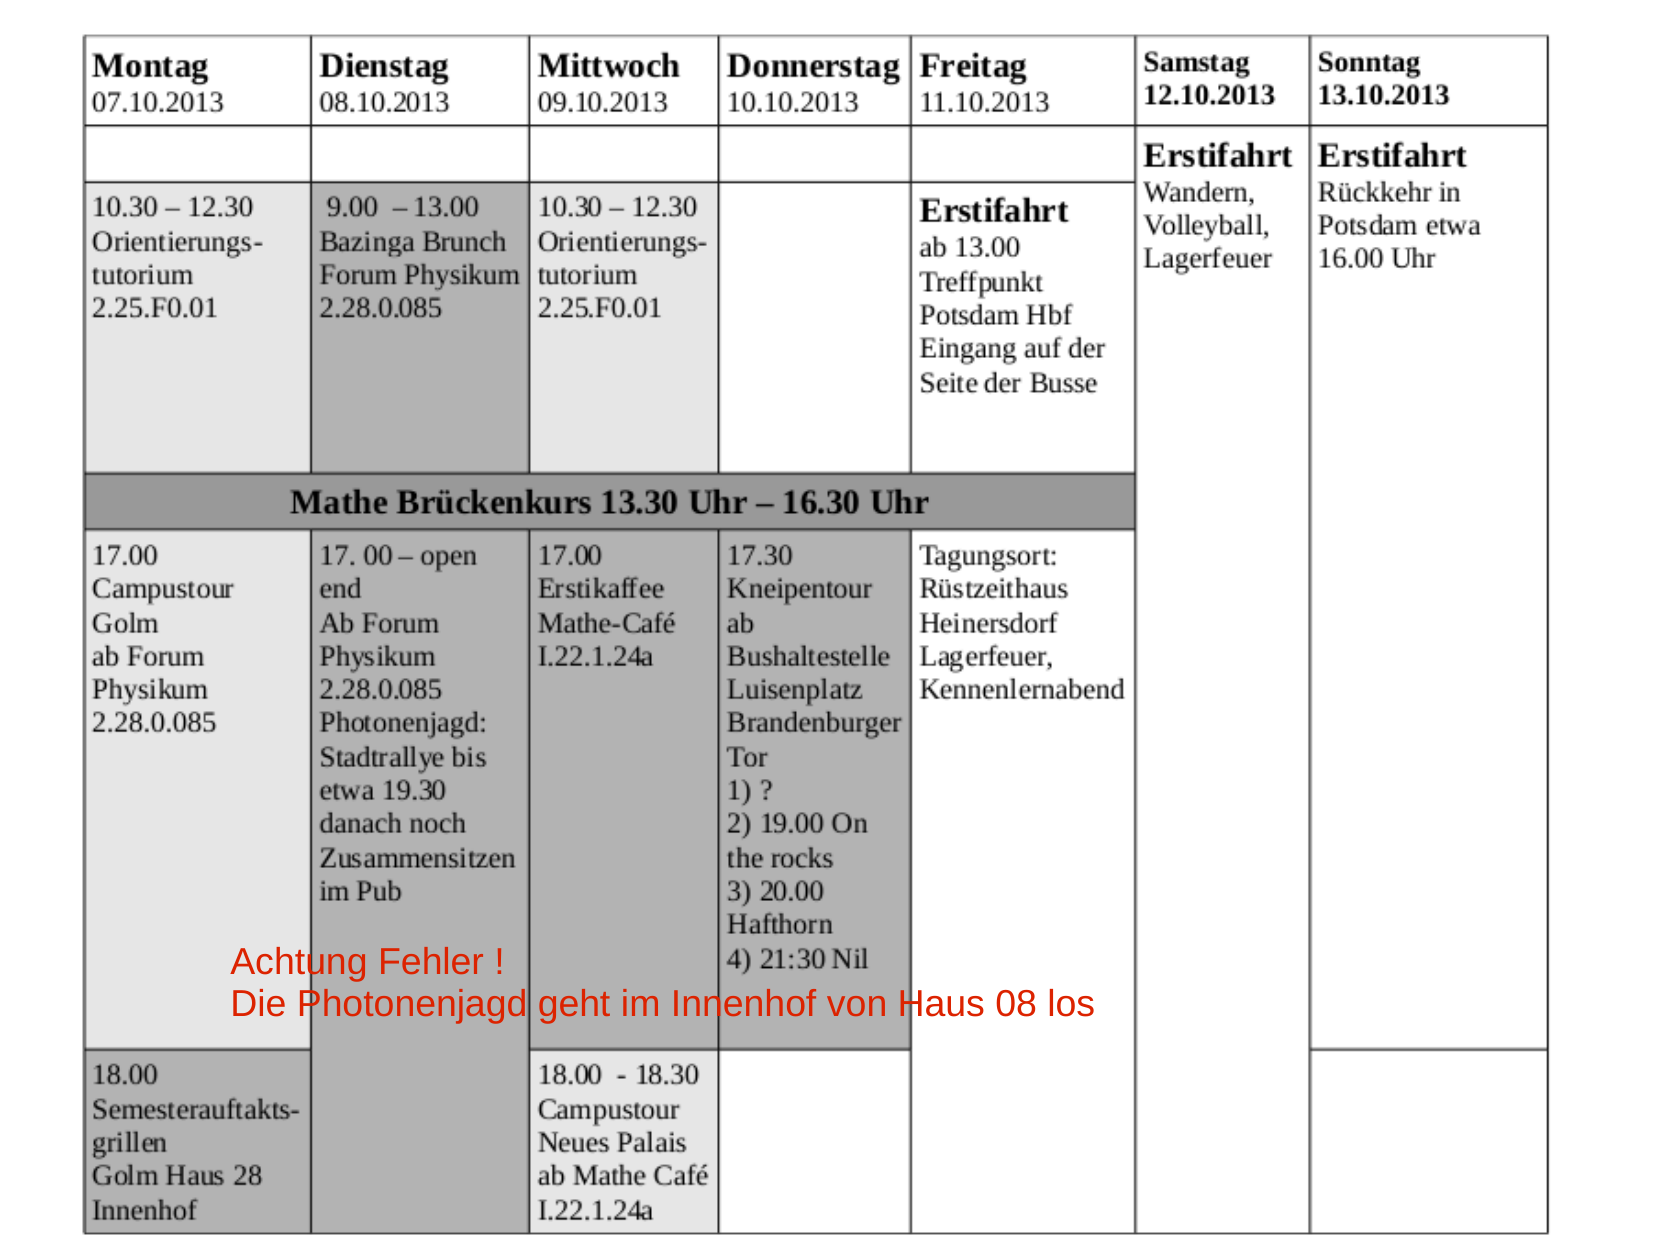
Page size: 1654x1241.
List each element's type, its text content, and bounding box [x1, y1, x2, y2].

picture [39, 2, 1562, 1241]
text_box Achtung Fehler ! Die Photonenjagd geht im Innenhof von Haus 08 los [215, 933, 1111, 1032]
